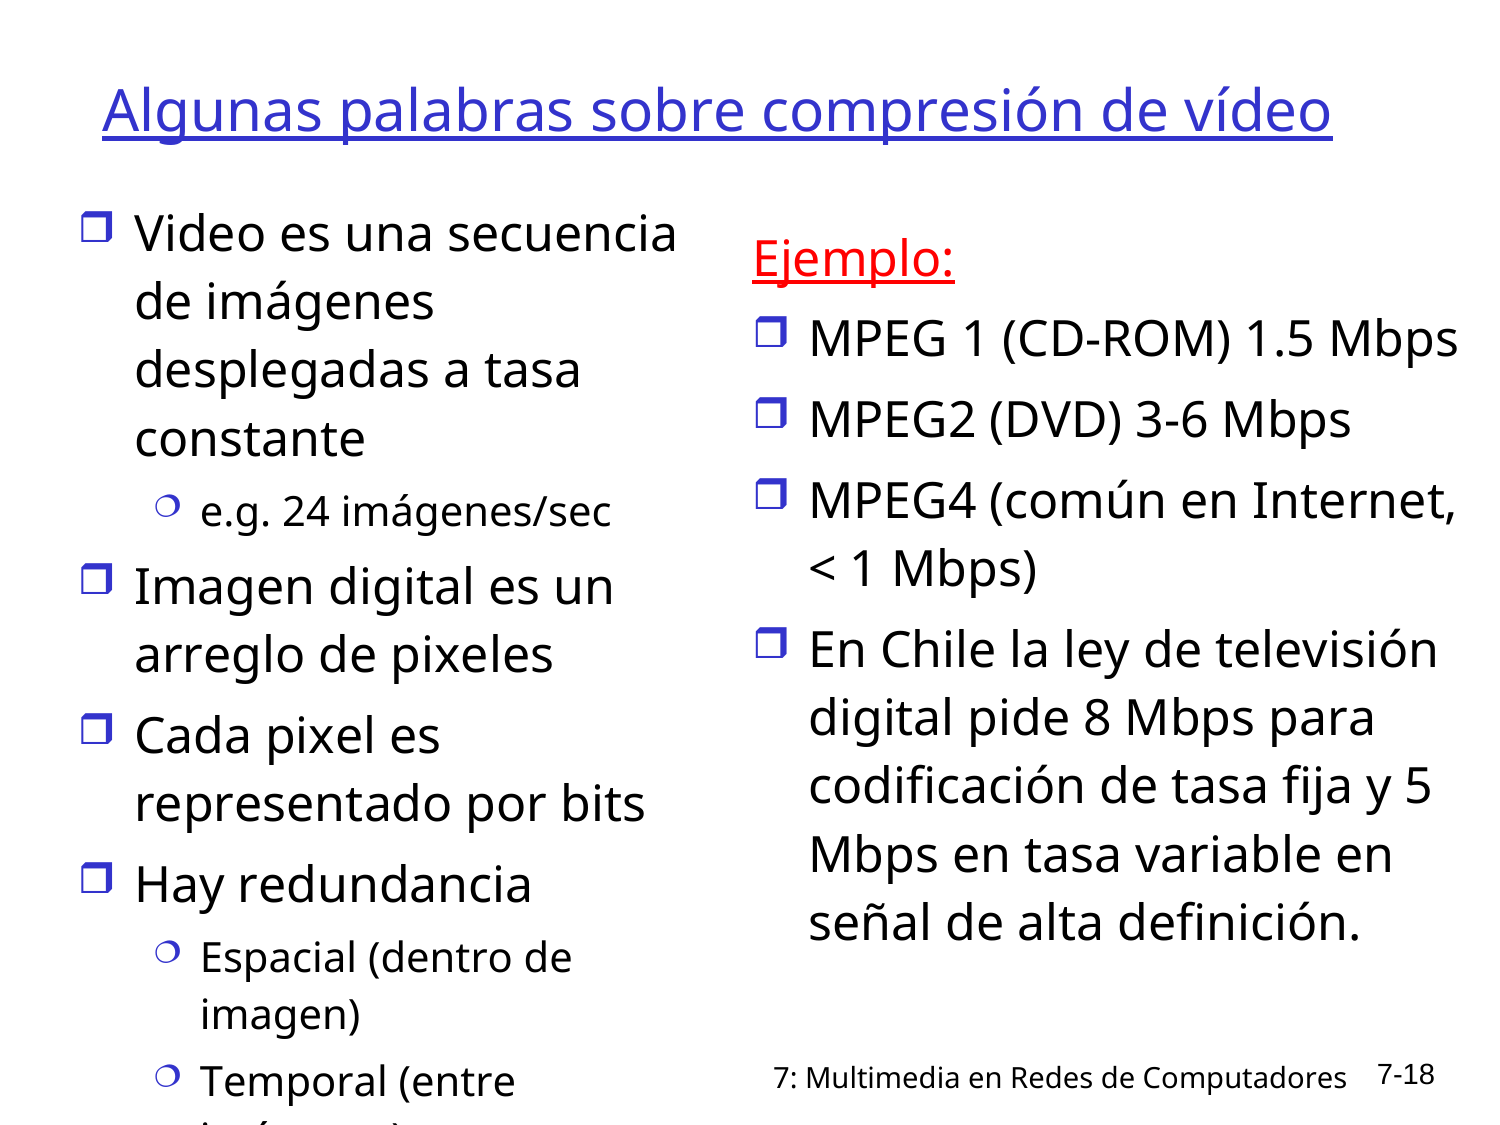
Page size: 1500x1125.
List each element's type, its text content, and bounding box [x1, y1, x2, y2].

list Ejemplo: MPEG 1 (CD-ROM) 1.5 Mbps MPEG2 (DVD) 3-6 Mbps MPEG4 (común en Internet, < 1 Mbps) En Chile la ley de televisión digital pide 8 Mbps para codificación de tasa fija y 5 Mbps en tasa variable en señal de alta definición. [737, 215, 1500, 1045]
list Video es una secuencia de imágenes desplegadas a tasa constante e.g. 24 imágenes/sec Imagen digital es un arreglo de pixeles Cada pixel es representado por bits Hay redundancia Espacial (dentro de imagen) Temporal (entre imágenes) [63, 190, 713, 1105]
title Algunas palabras sobre compresión de vídeo [87, 33, 1460, 185]
